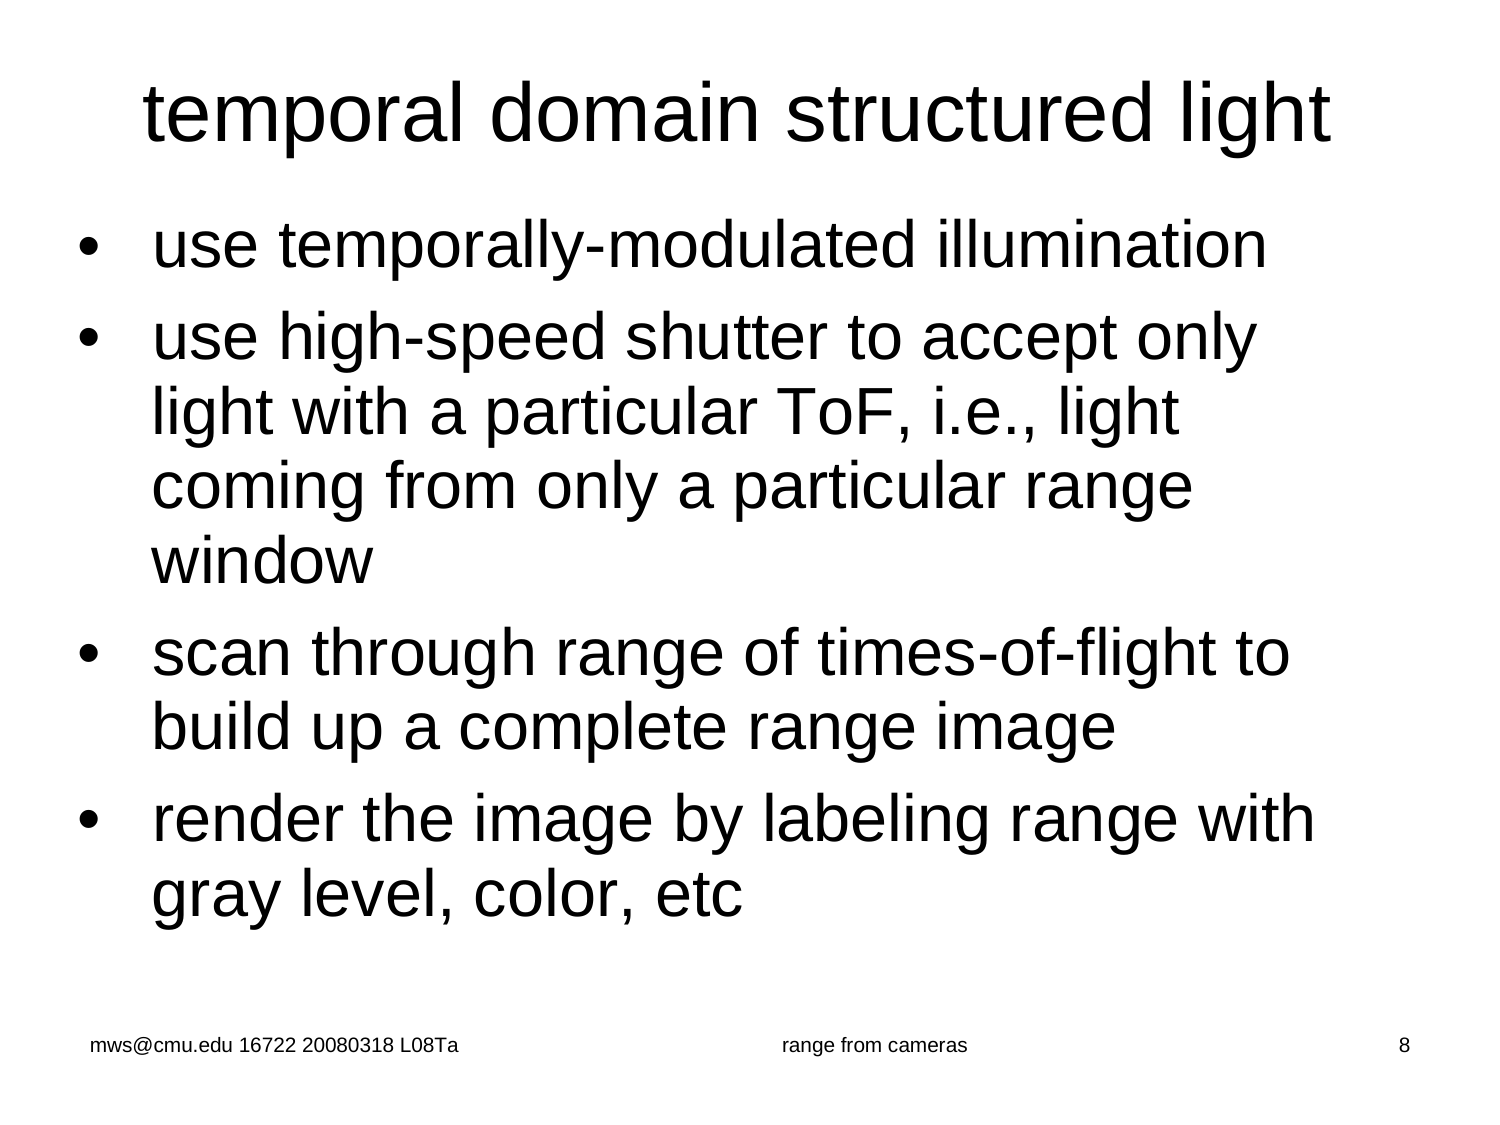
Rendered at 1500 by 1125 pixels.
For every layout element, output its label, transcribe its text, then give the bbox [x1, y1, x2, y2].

text_box range from cameras [599, 1024, 1150, 1103]
title temporal domain structured light [99, 50, 1375, 176]
text_box mws@cmu.edu 16722 20080318 L08Ta [74, 1024, 563, 1103]
list use temporally-modulated illumination use high-speed shutter to accept only light with a particular ToF, i.e., light coming from only a particular range window scan through range of times-of-flight to build up a complete range image render the image by labeling range with gray level, color, etc [62, 199, 1450, 988]
text_box 11 [1187, 1024, 1426, 1103]
